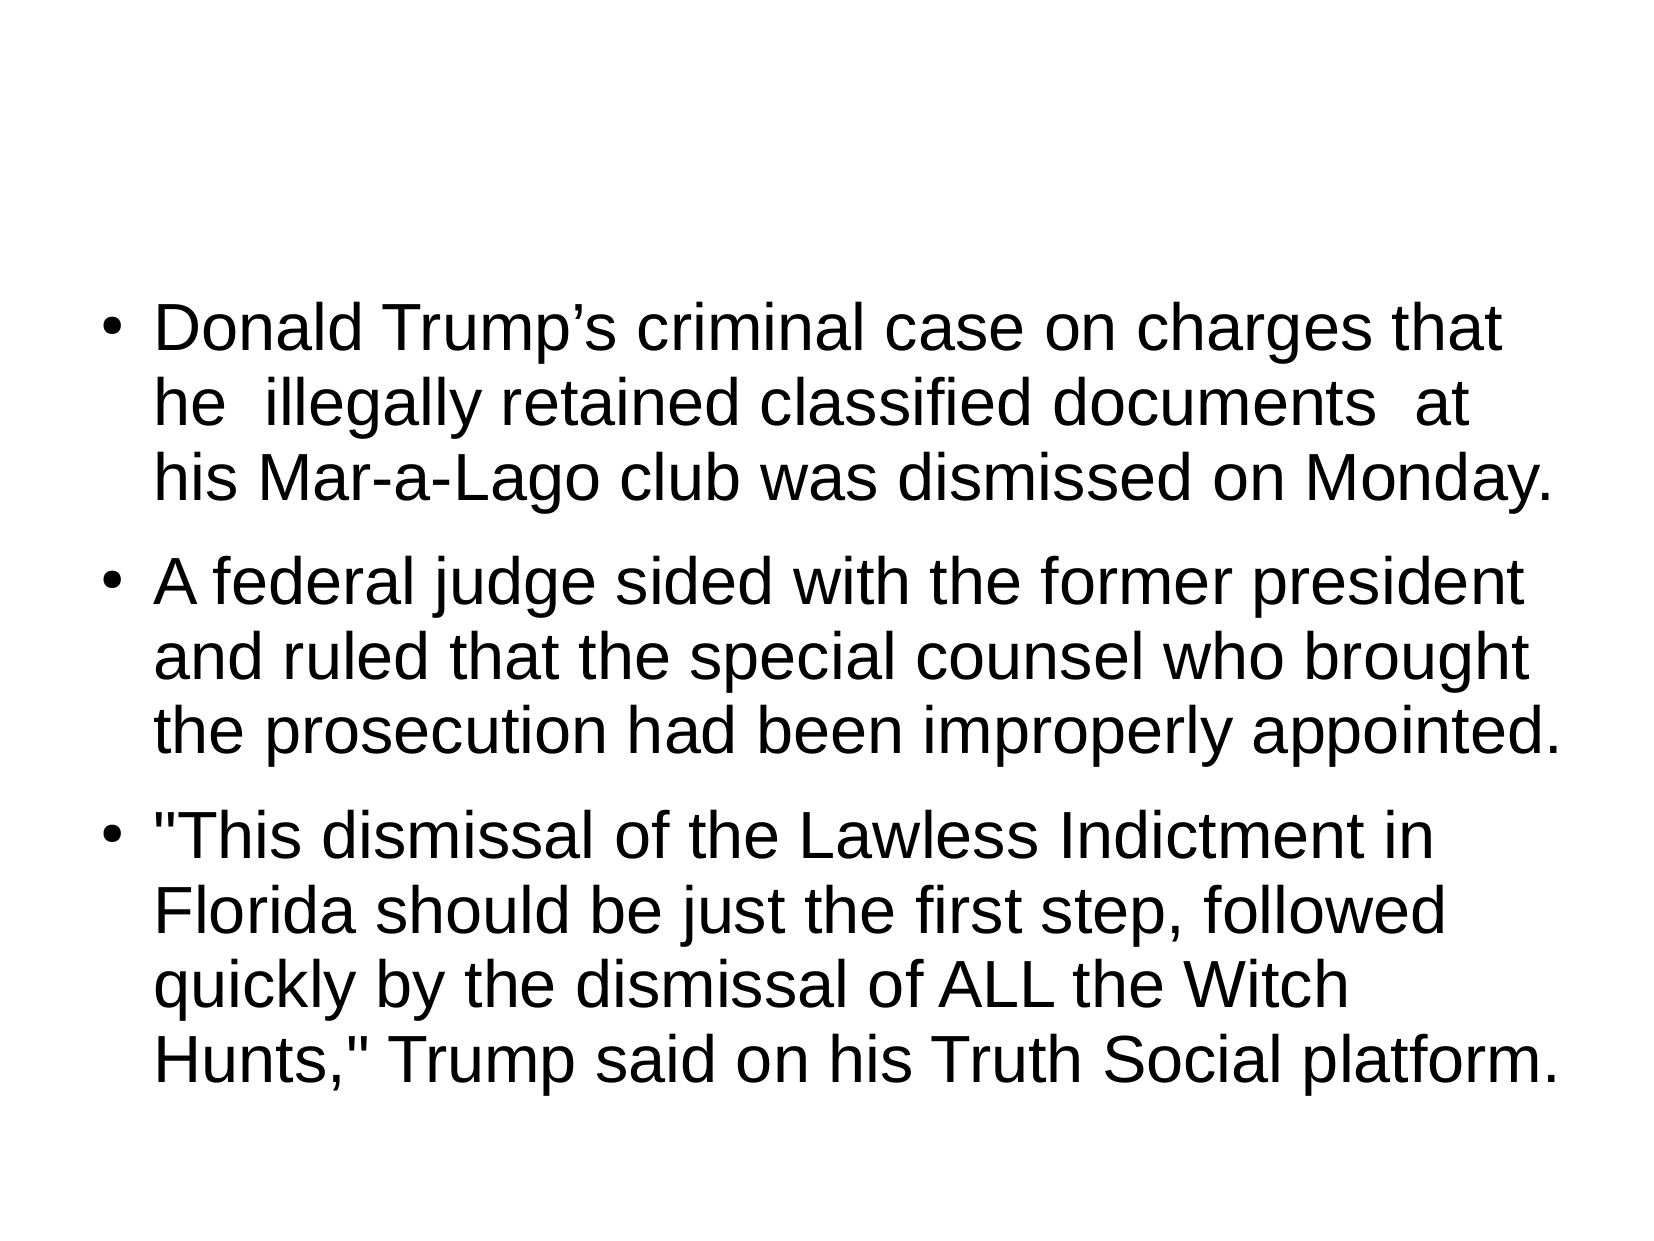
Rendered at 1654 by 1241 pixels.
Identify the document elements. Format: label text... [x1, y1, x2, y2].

list Donald Trump’s criminal case on charges that he illegally retained classified documents at his Mar-a-Lago club was dismissed on Monday. A federal judge sided with the former president and ruled that the special counsel who brought the prosecution had been improperly appointed. "This dismissal of the Lawless Indictment in Florida should be just the first step, followed quickly by the dismissal of ALL the Witch Hunts," Trump said on his Truth Social platform. [82, 290, 1571, 1109]
